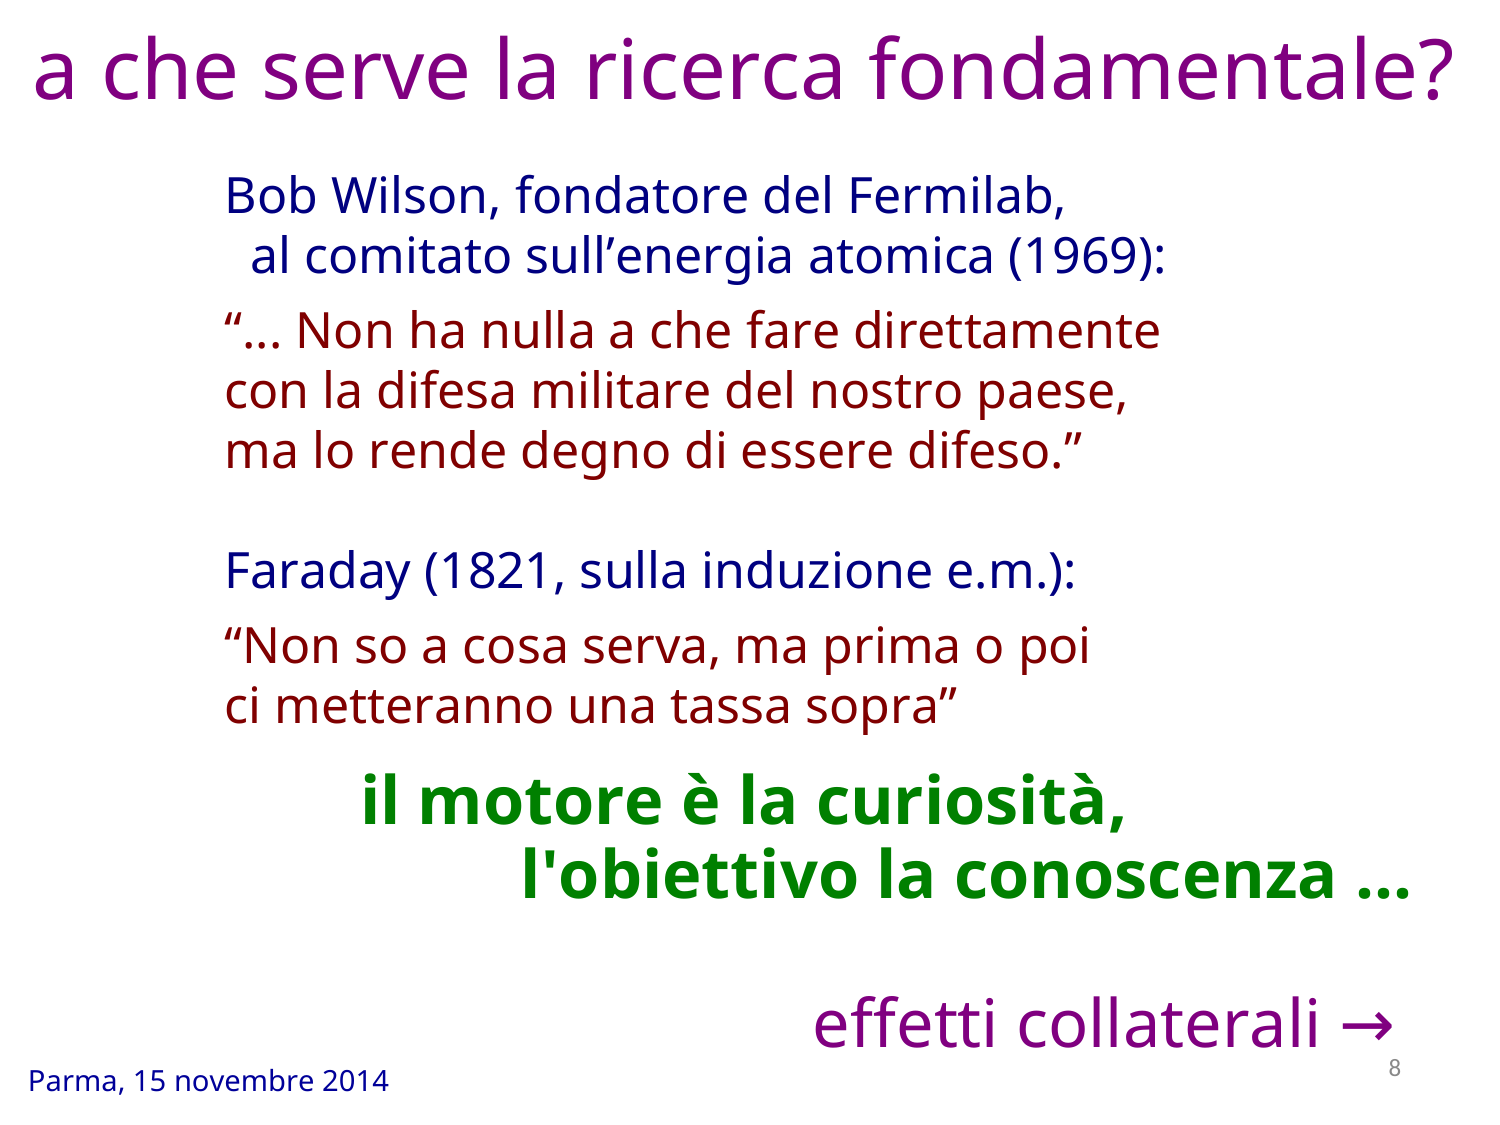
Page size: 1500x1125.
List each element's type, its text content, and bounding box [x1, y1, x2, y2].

text_box <numero> [1074, 1042, 1417, 1095]
text_box a che serve la ricerca fondamentale? [18, 8, 1472, 124]
text_box Bob Wilson, fondatore del Fermilab, al comitato sull’energia atomica (1969): “... Non ha nulla a che fare direttamente con la difesa militare del nostro paese, ma lo rende degno di essere difeso.” Faraday (1821, sulla induzione e.m.): “Non so a cosa serva, ma prima o poi ci metteranno una tassa sopra” [209, 156, 1191, 742]
text_box il motore è la curiosità, l'obiettivo la conoscenza … effetti collaterali → [74, 824, 1414, 1003]
